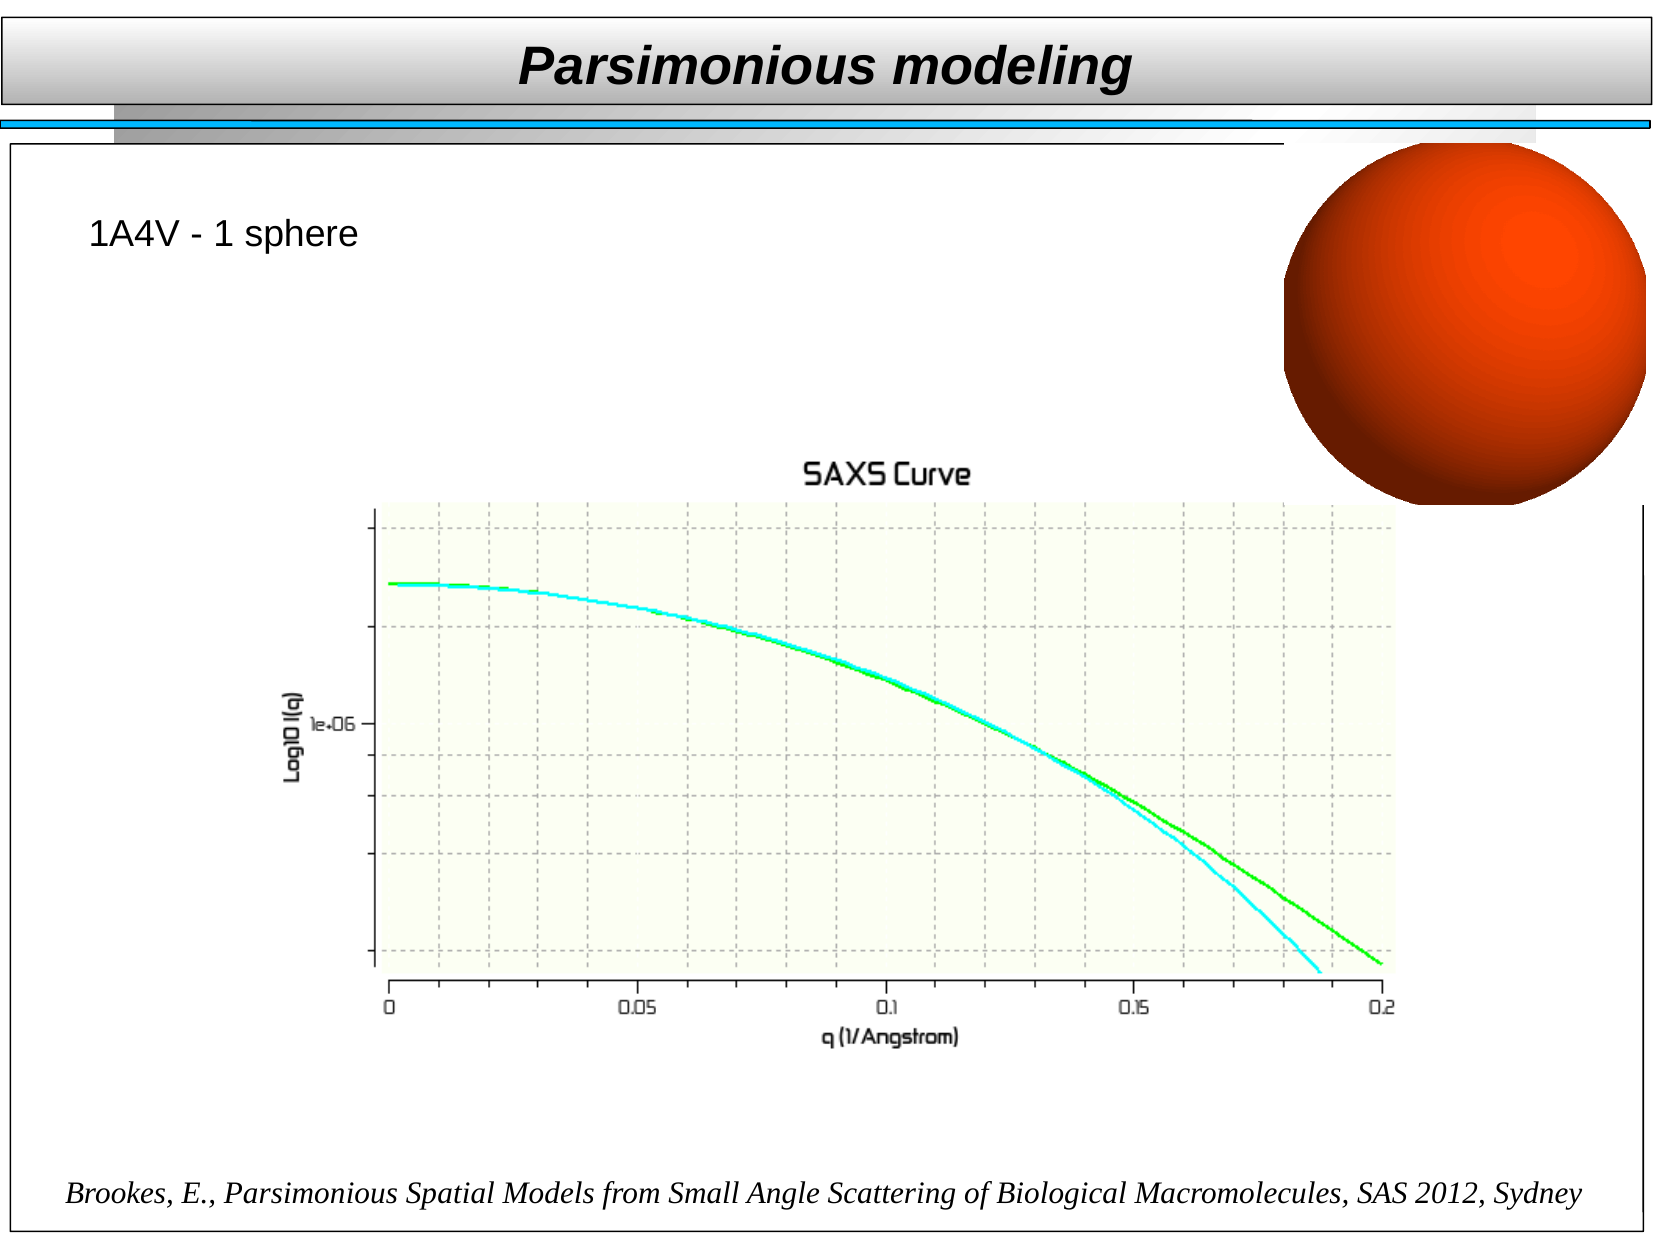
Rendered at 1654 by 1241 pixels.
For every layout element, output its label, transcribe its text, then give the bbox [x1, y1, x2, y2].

picture [268, 143, 1646, 1055]
title 1A4V - 1 sphere [88, 179, 1284, 288]
text_box [0, 120, 1651, 129]
title Brookes, E., Parsimonious Spatial Models from Small Angle Scattering of Biological Macromolecules, SAS 2012, Sydney [29, 1138, 1620, 1241]
text_box Parsimonious modeling [1, 17, 1652, 105]
